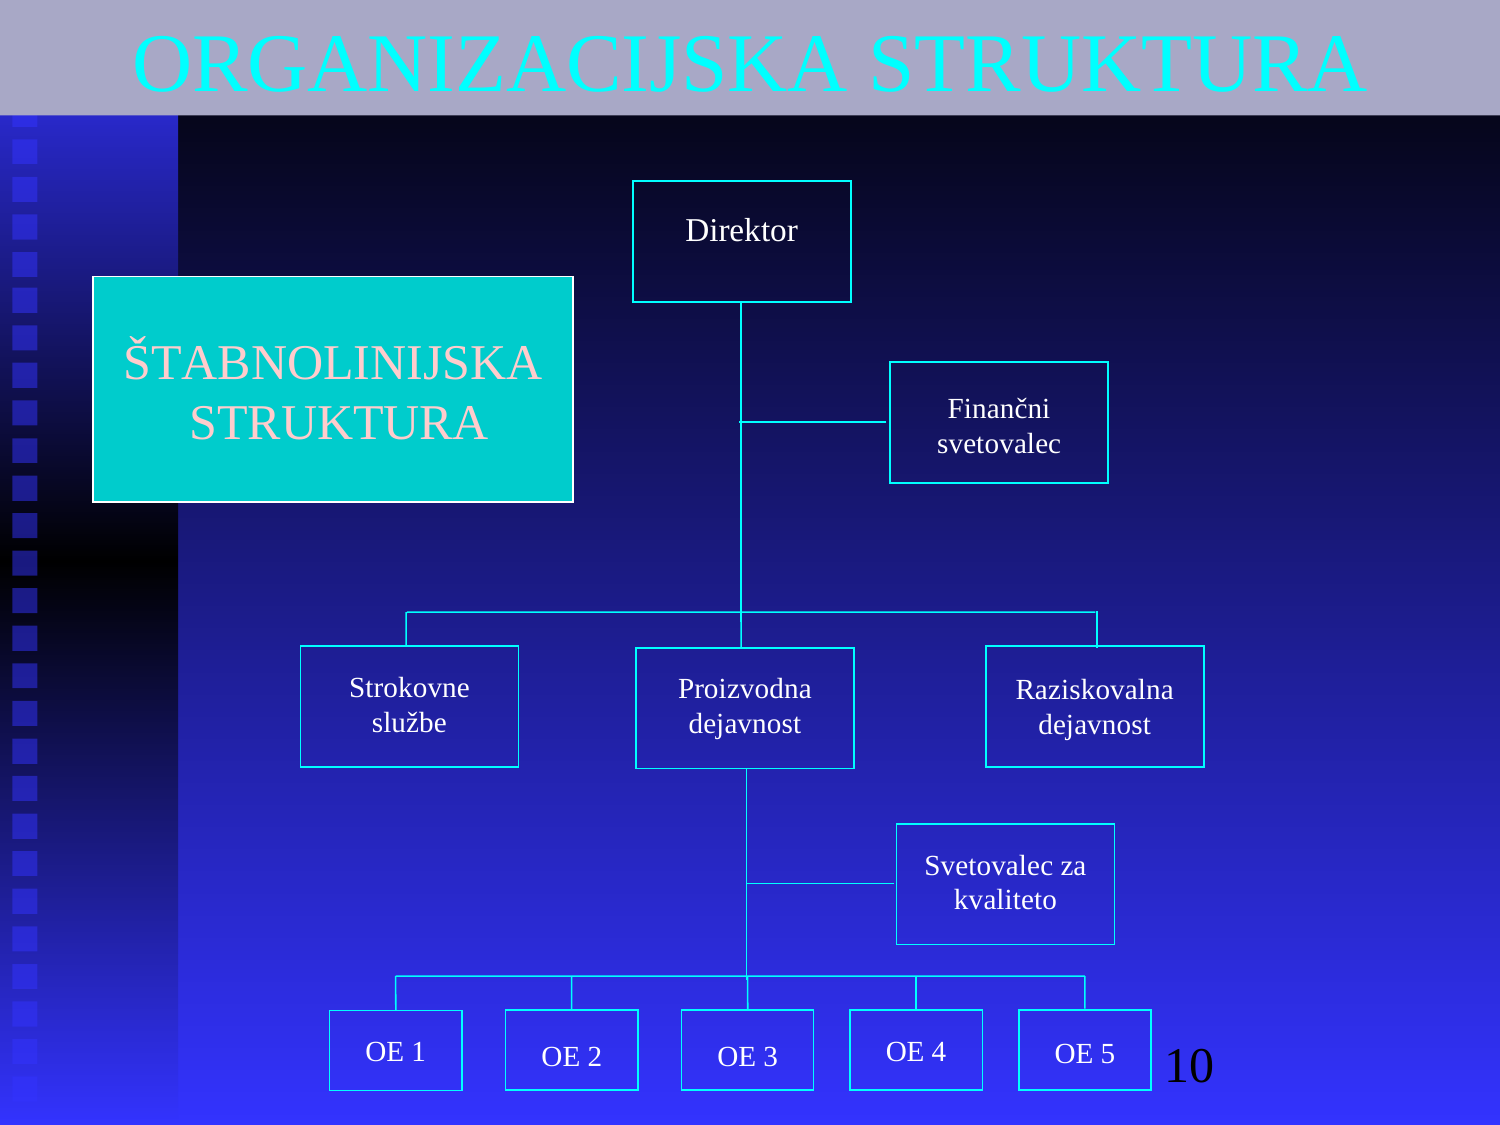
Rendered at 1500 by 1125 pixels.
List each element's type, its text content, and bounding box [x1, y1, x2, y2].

text_box Strokovne službe [300, 645, 519, 767]
text_box ŠTABNOLINIJSKA STRUKTURA [93, 276, 573, 503]
text_box ORGANIZACIJSKA STRUKTURA [0, 0, 1500, 116]
text_box OE 1 [329, 1010, 462, 1091]
text_box Raziskovalna dejavnost [985, 645, 1204, 767]
text_box OE 5 [1018, 1009, 1151, 1090]
text_box Svetovalec za kvaliteto [896, 823, 1115, 945]
text_box Proizvodna dejavnost [636, 647, 855, 769]
text_box Direktor [632, 181, 851, 303]
text_box Finančni svetovalec [890, 361, 1109, 483]
text_box OE 4 [850, 1009, 983, 1090]
text_box OE 2 [505, 1009, 638, 1090]
text_box OE 3 [681, 1009, 814, 1090]
